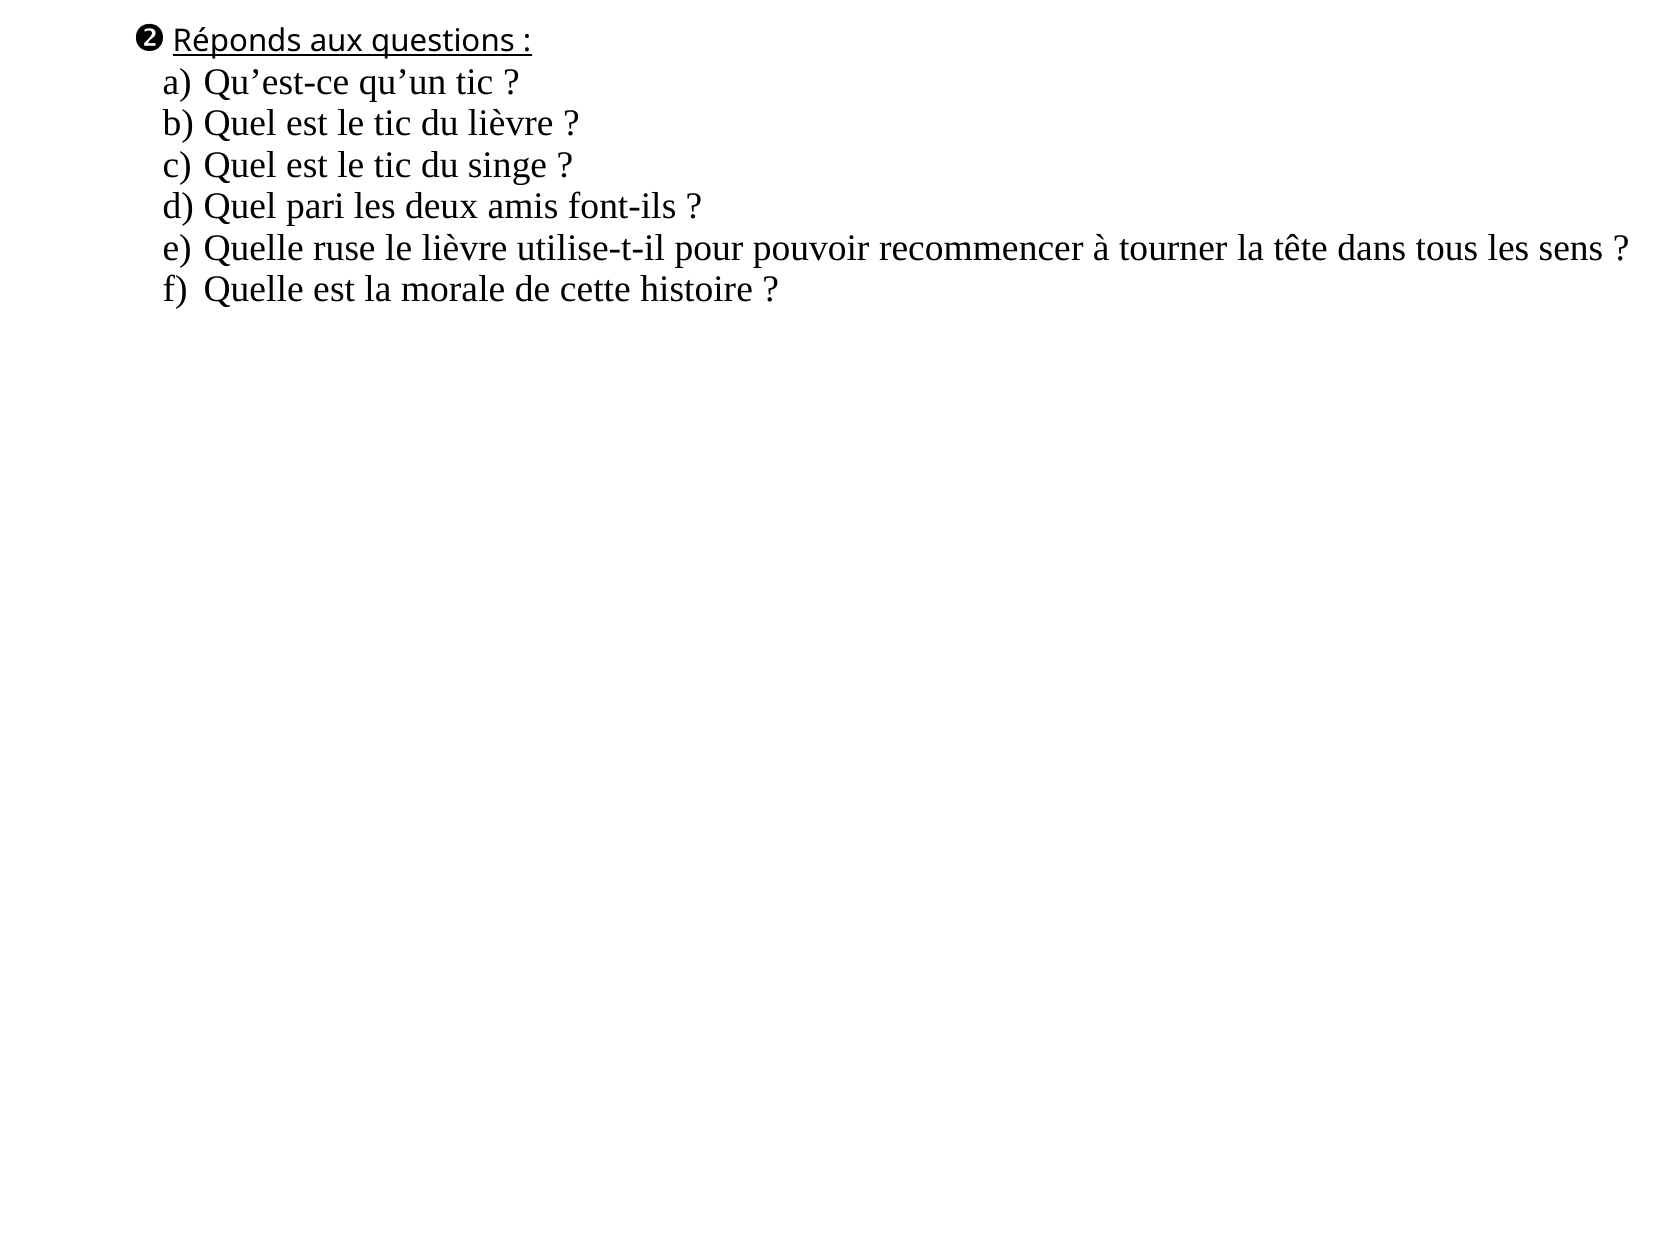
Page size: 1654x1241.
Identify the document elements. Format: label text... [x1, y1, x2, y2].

text_box v Réponds aux questions : a) Qu’est-ce qu’un tic ? b) Quel est le tic du lièvre ? c) Quel est le tic du singe ? d) Quel pari les deux amis font-ils ? e) Quelle ruse le lièvre utilise-t-il pour pouvoir recommencer à tourner la tête dans tous les sens ? f) Quelle est la morale de cette histoire ? [118, 0, 1654, 780]
